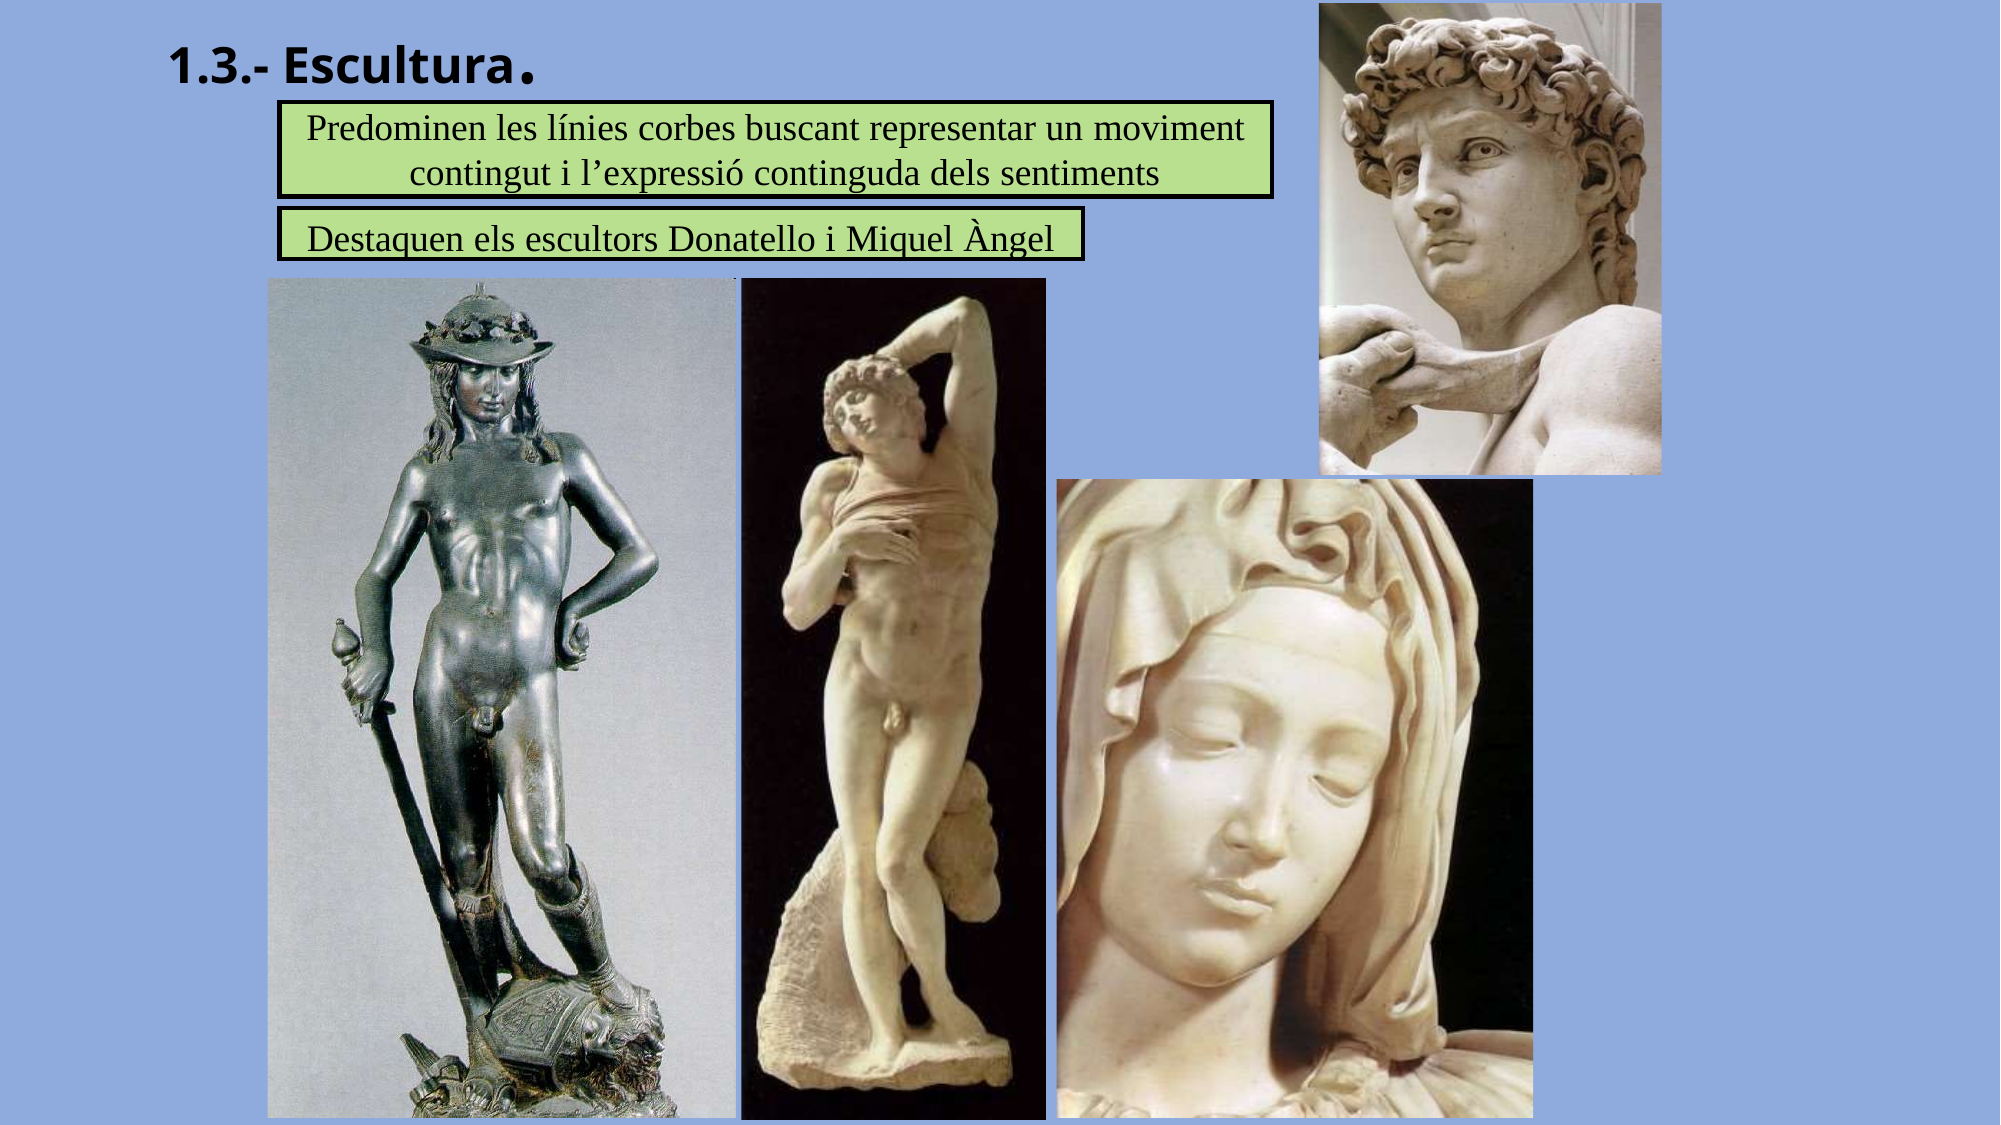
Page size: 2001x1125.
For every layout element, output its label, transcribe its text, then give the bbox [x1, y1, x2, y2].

text_box [741, 279, 1046, 1120]
text_box [1057, 480, 1533, 1118]
title 1.3.- Escultura. [165, 0, 1159, 102]
text_box [268, 279, 736, 1118]
text_box [1319, 3, 1662, 475]
text_box Destaquen els escultors Donatello i Miquel Àngel [279, 208, 1083, 260]
text_box Predominen les línies corbes buscant representar un moviment contingut i l’expressió continguda dels sentiments [279, 101, 1272, 197]
